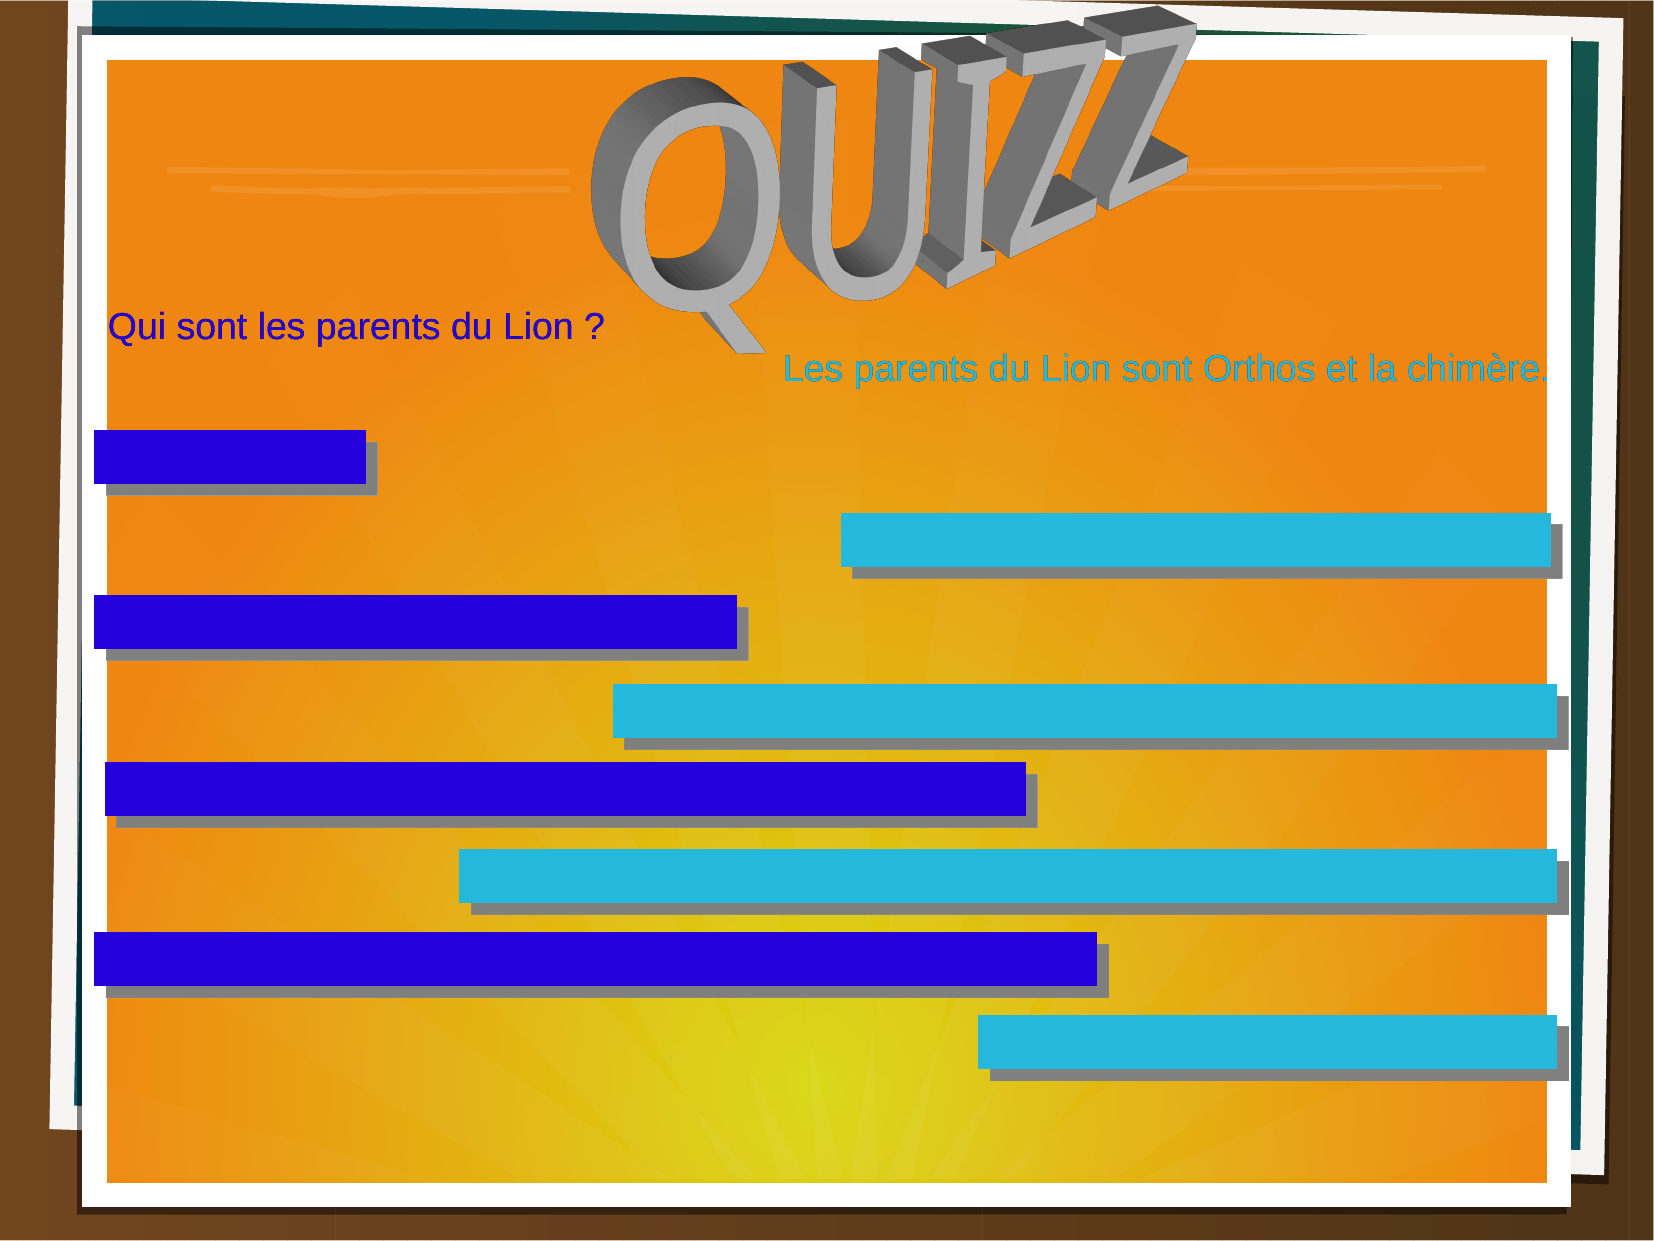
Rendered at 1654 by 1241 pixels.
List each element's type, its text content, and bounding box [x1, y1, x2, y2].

text_box [978, 1015, 1557, 1069]
text_box [459, 849, 1557, 903]
text_box [94, 595, 737, 649]
text_box [841, 513, 1551, 567]
text_box Qui sont les parents du Lion ? Les parents du Lion sont Orthos et la chimère. Qui l'a vaincu ? C'est Hércule (ou Héraclès) qui l'a vaincu. Quelle arme a-t-il essayé en premier? Il a d'abors essayé l'arc et les flèches offerts par Apollon. Comment est représenté le Lion sur une carte du ciel ? Sur une carte du ciel, le Lion est représenté par une constellation. Quelle est l'autre travail d'Hercule cité dans ce diaporama ? C'est le travail de l'hydre de Lerne. [47, 297, 1619, 1069]
text_box [94, 430, 366, 484]
text_box [94, 932, 1097, 986]
text_box [105, 762, 1026, 816]
text_box [613, 684, 1557, 738]
